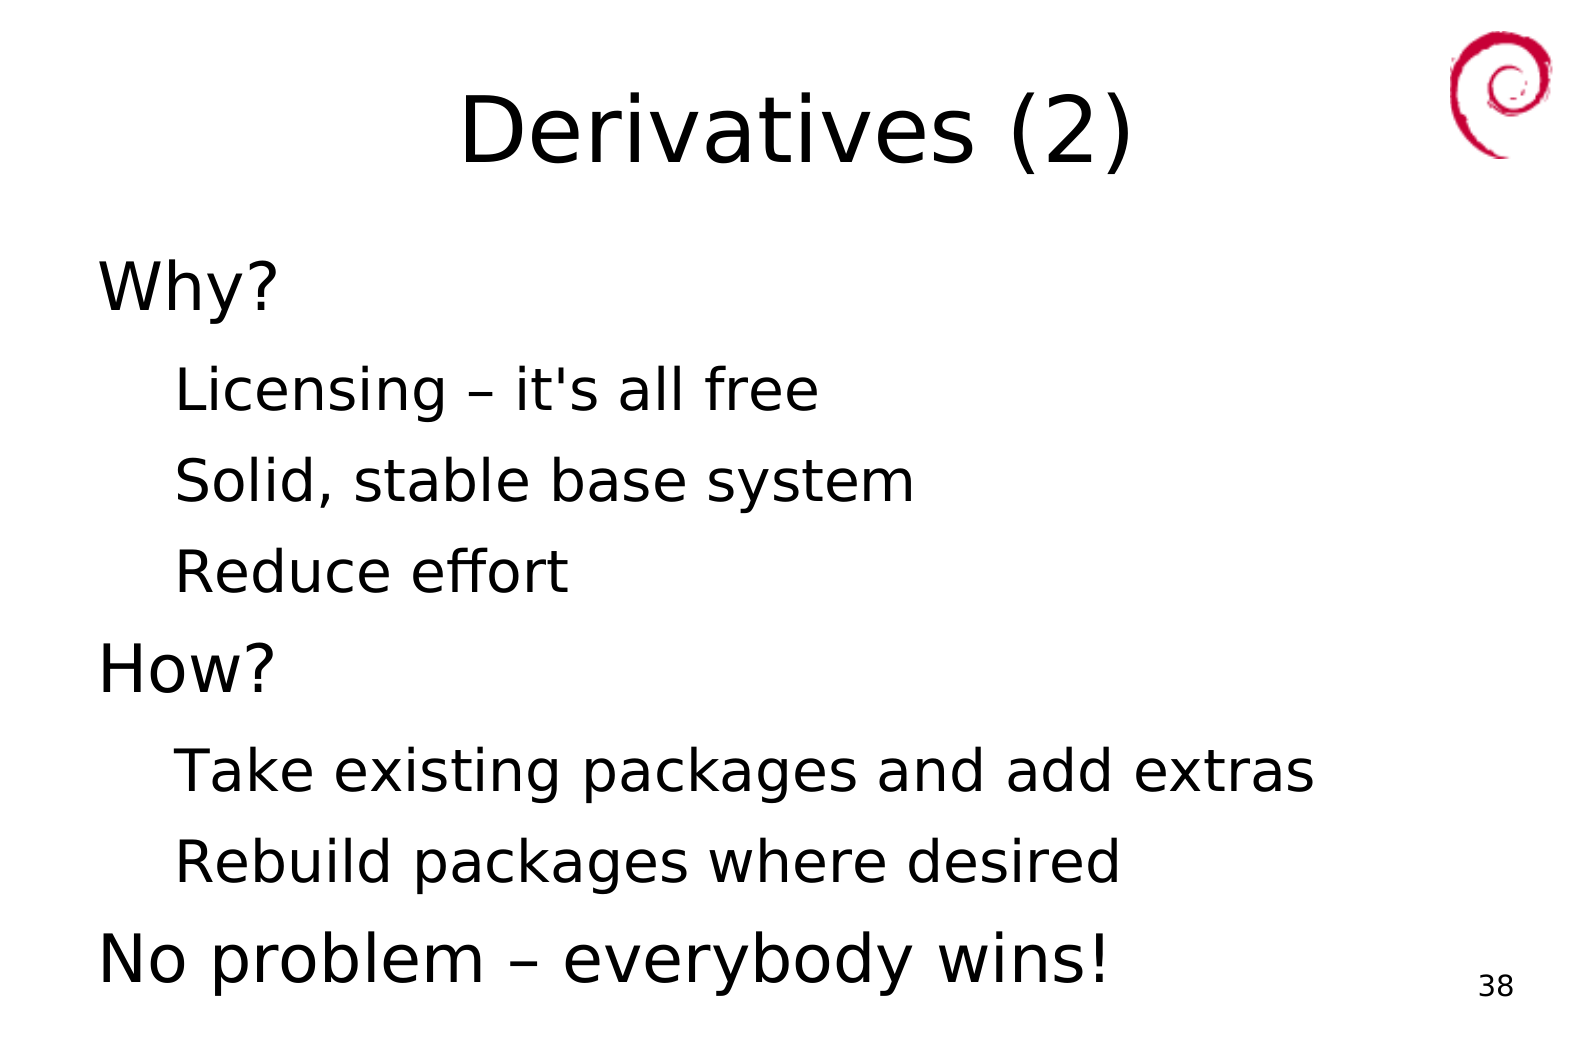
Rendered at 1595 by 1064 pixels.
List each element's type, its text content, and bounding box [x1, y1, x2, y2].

title Derivatives (2) [79, 42, 1515, 221]
list Why? Licensing – it's all free Solid, stable base system Reduce effort How? Take existing packages and add extras Rebuild packages where desired No problem – everybody wins! [79, 248, 1515, 999]
picture [1450, 31, 1555, 159]
